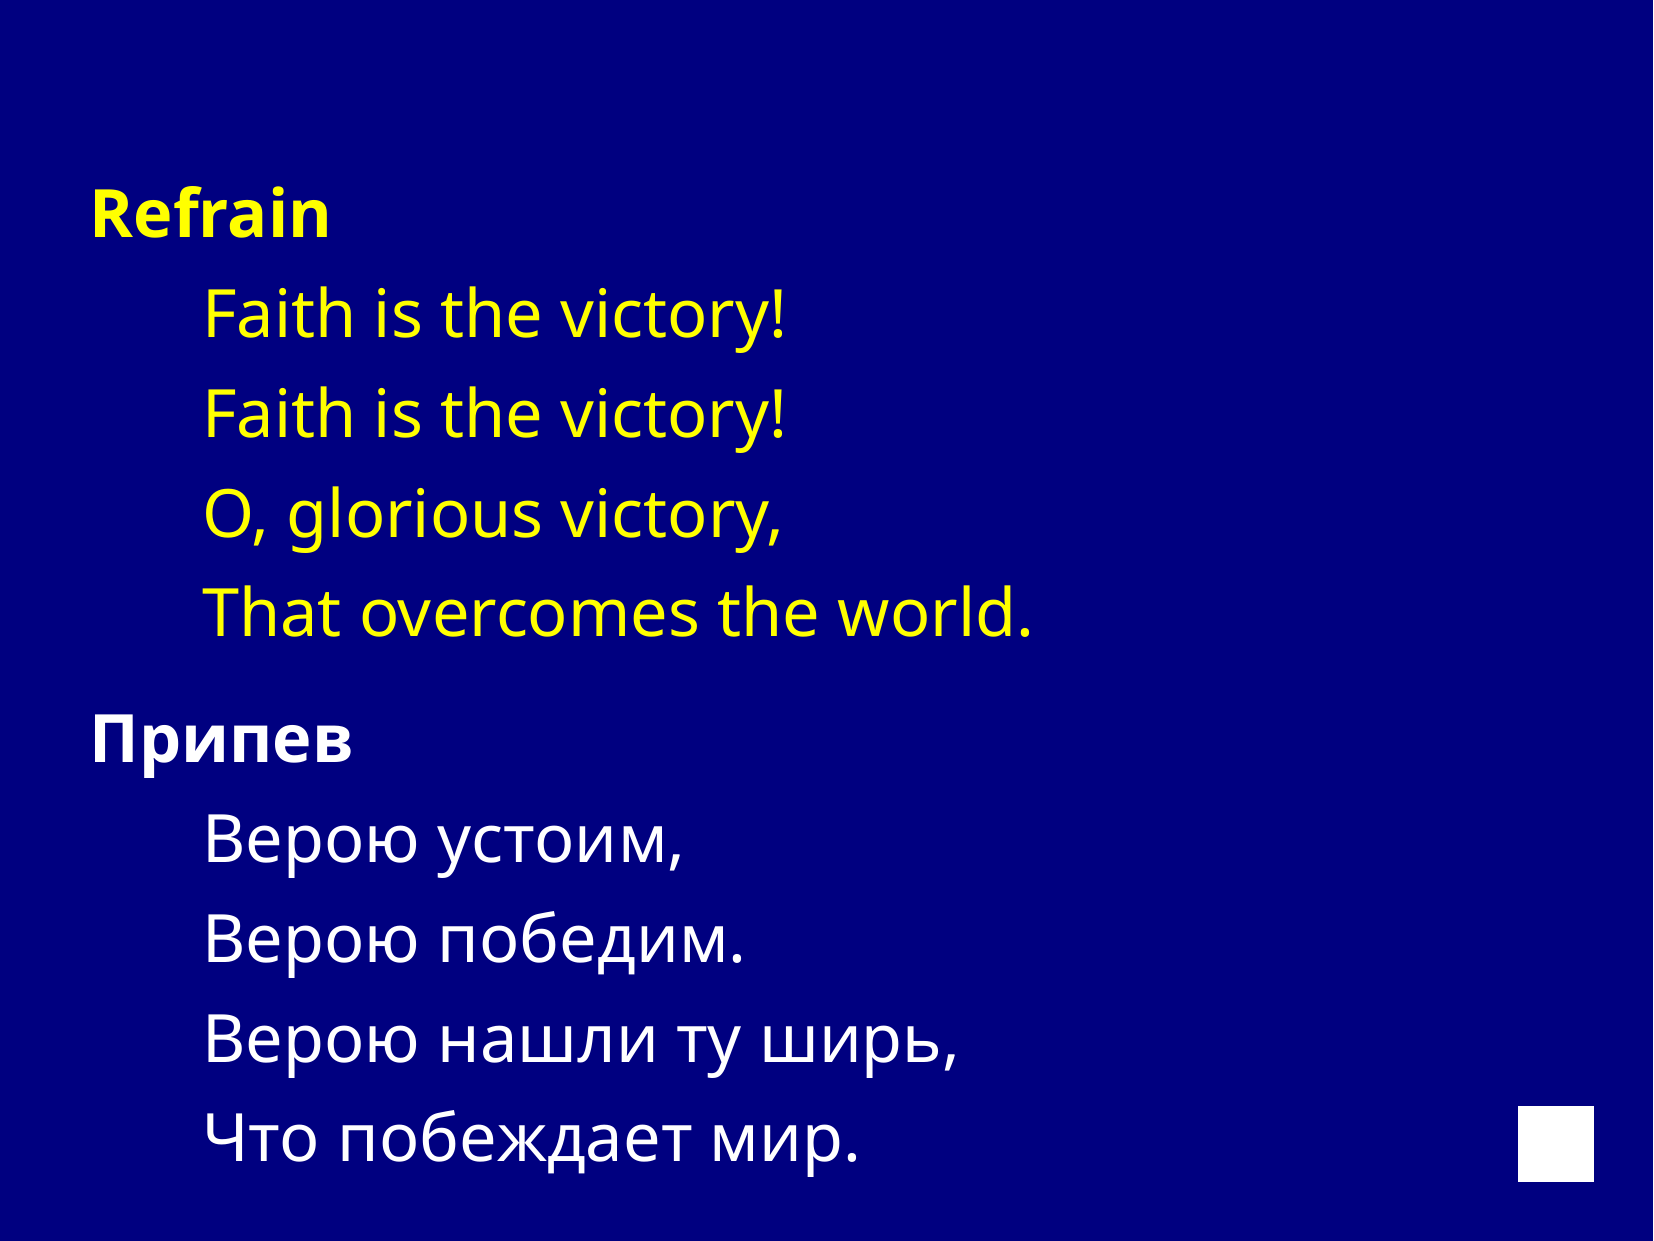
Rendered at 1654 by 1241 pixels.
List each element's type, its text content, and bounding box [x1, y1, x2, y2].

text_box Refrain Faith is the victory! Faith is the victory! O, glorious victory, That overcomes the world. [75, 150, 1576, 638]
text_box Припев Верою устоим, Верою победим. Верою нашли ту ширь, Что побеждает мир. [75, 675, 1576, 1163]
text_box [1518, 1106, 1594, 1182]
